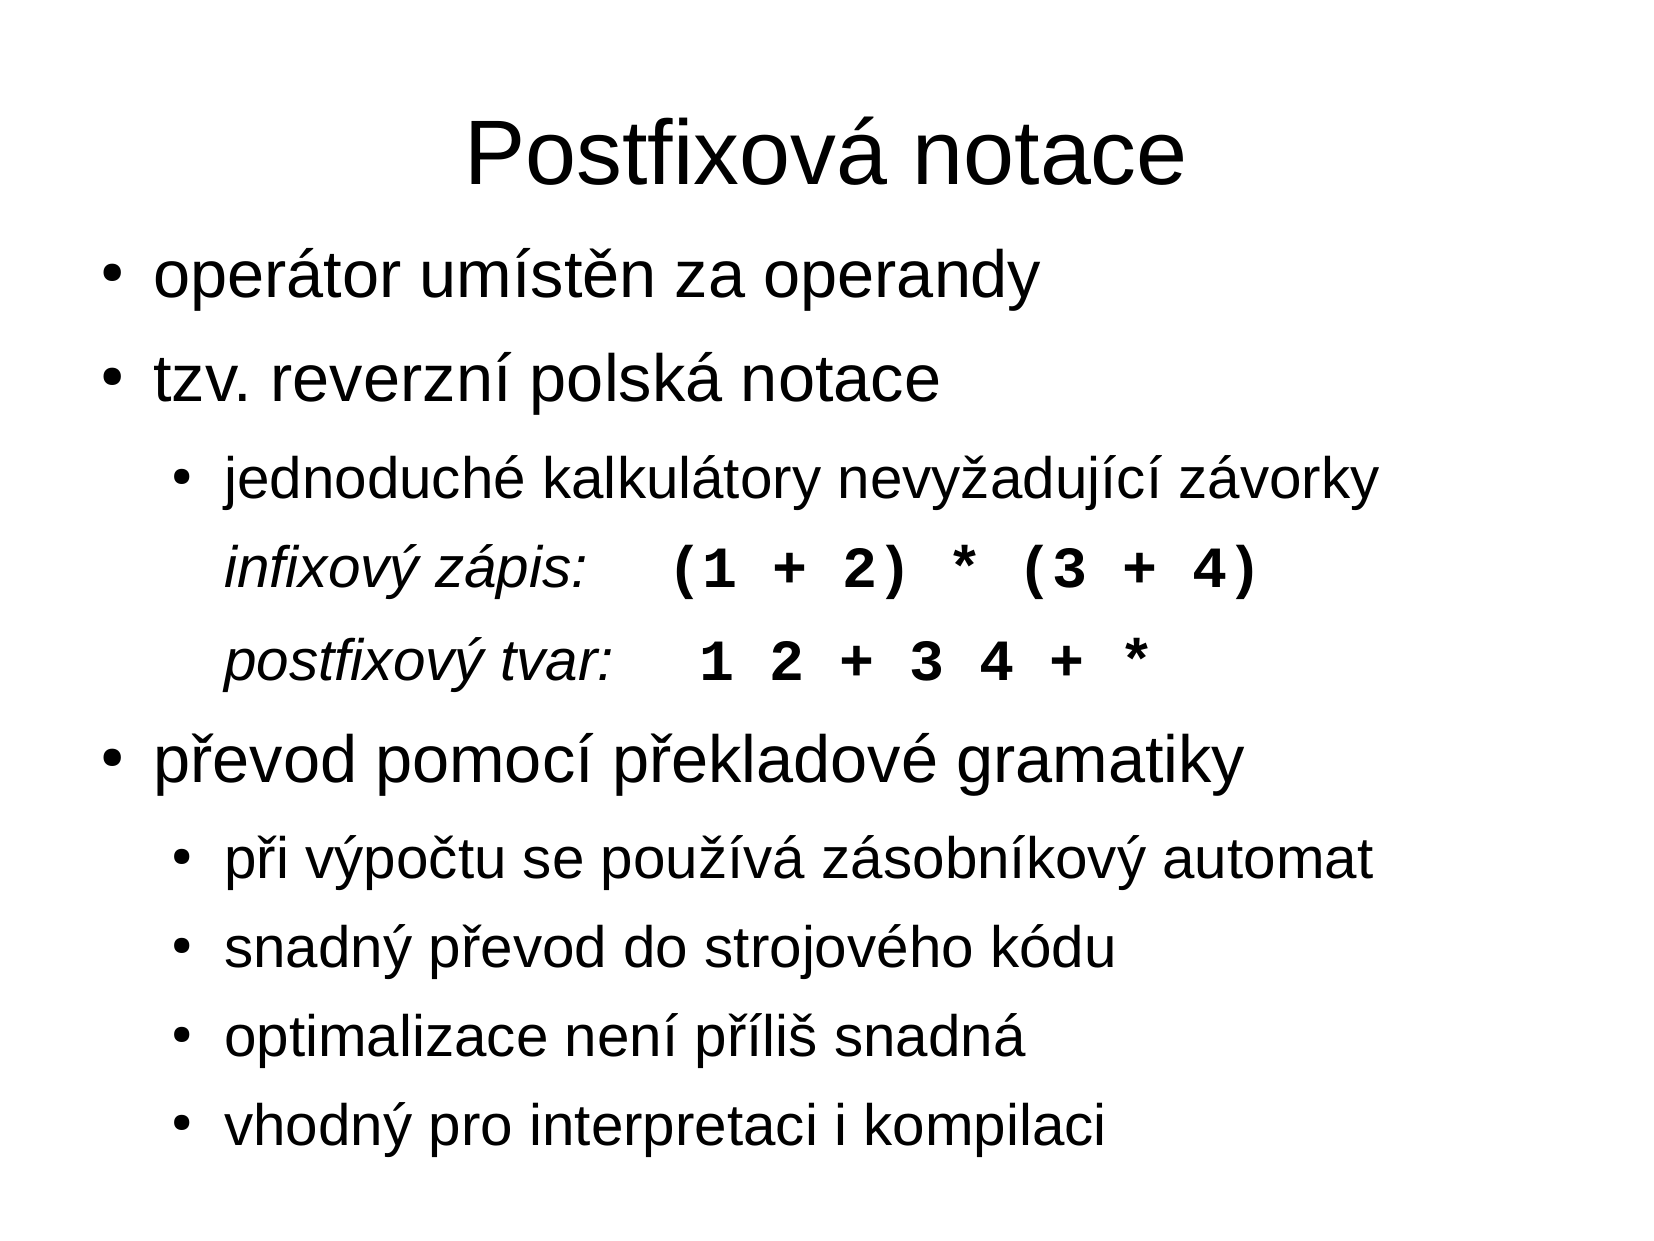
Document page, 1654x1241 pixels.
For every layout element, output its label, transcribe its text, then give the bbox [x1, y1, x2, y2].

list operátor umístěn za operandy tzv. reverzní polská notace jednoduché kalkulátory nevyžadující závorky infixový zápis: (1 + 2) * (3 + 4) postfixový tvar: 1 2 + 3 4 + * převod pomocí překladové gramatiky při výpočtu se používá zásobníkový automat snadný převod do strojového kódu optimalizace není příliš snadná vhodný pro interpretaci i kompilaci [82, 237, 1571, 1158]
title Postfixová notace [82, 56, 1571, 237]
